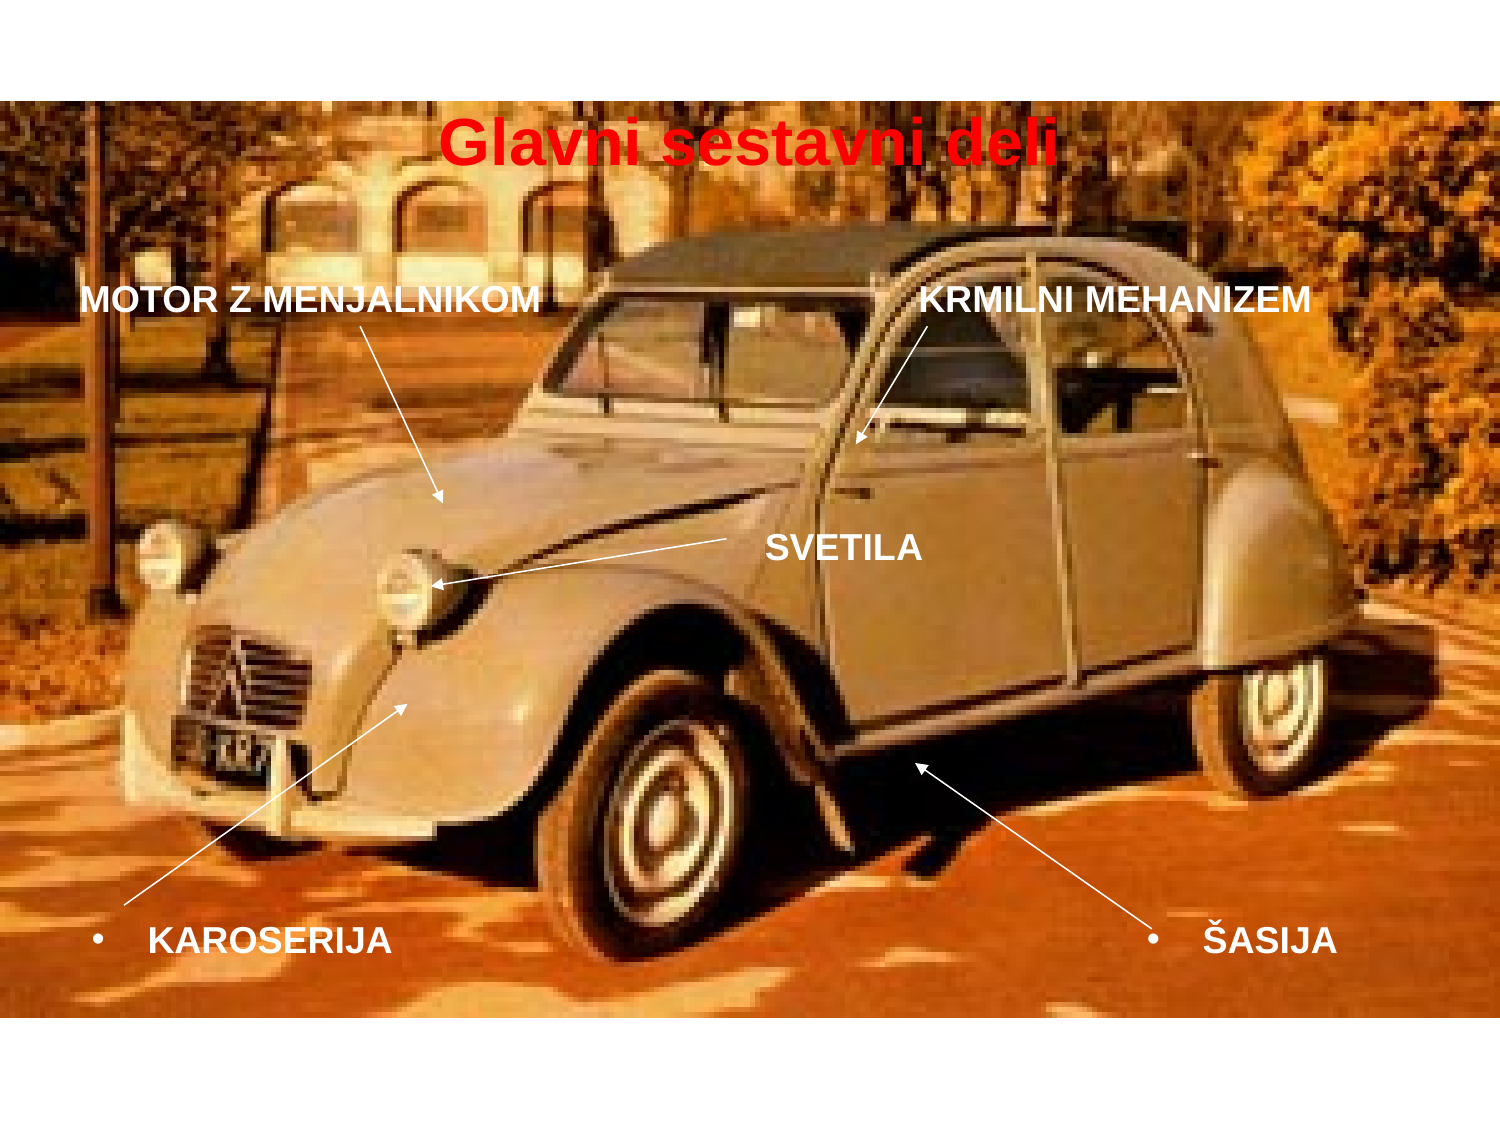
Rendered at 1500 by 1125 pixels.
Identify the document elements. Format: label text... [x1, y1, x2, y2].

picture [0, 101, 1500, 1018]
title Glavni sestavni deli [75, 45, 1425, 233]
text_box KAROSERIJA [76, 916, 445, 994]
text_box MOTOR Z MENJALNIKOM [64, 267, 573, 328]
text_box SVETILA [750, 515, 1258, 576]
list ŠASIJA [1132, 916, 1500, 994]
text_box KRMILNI MEHANIZEM [903, 267, 1341, 328]
